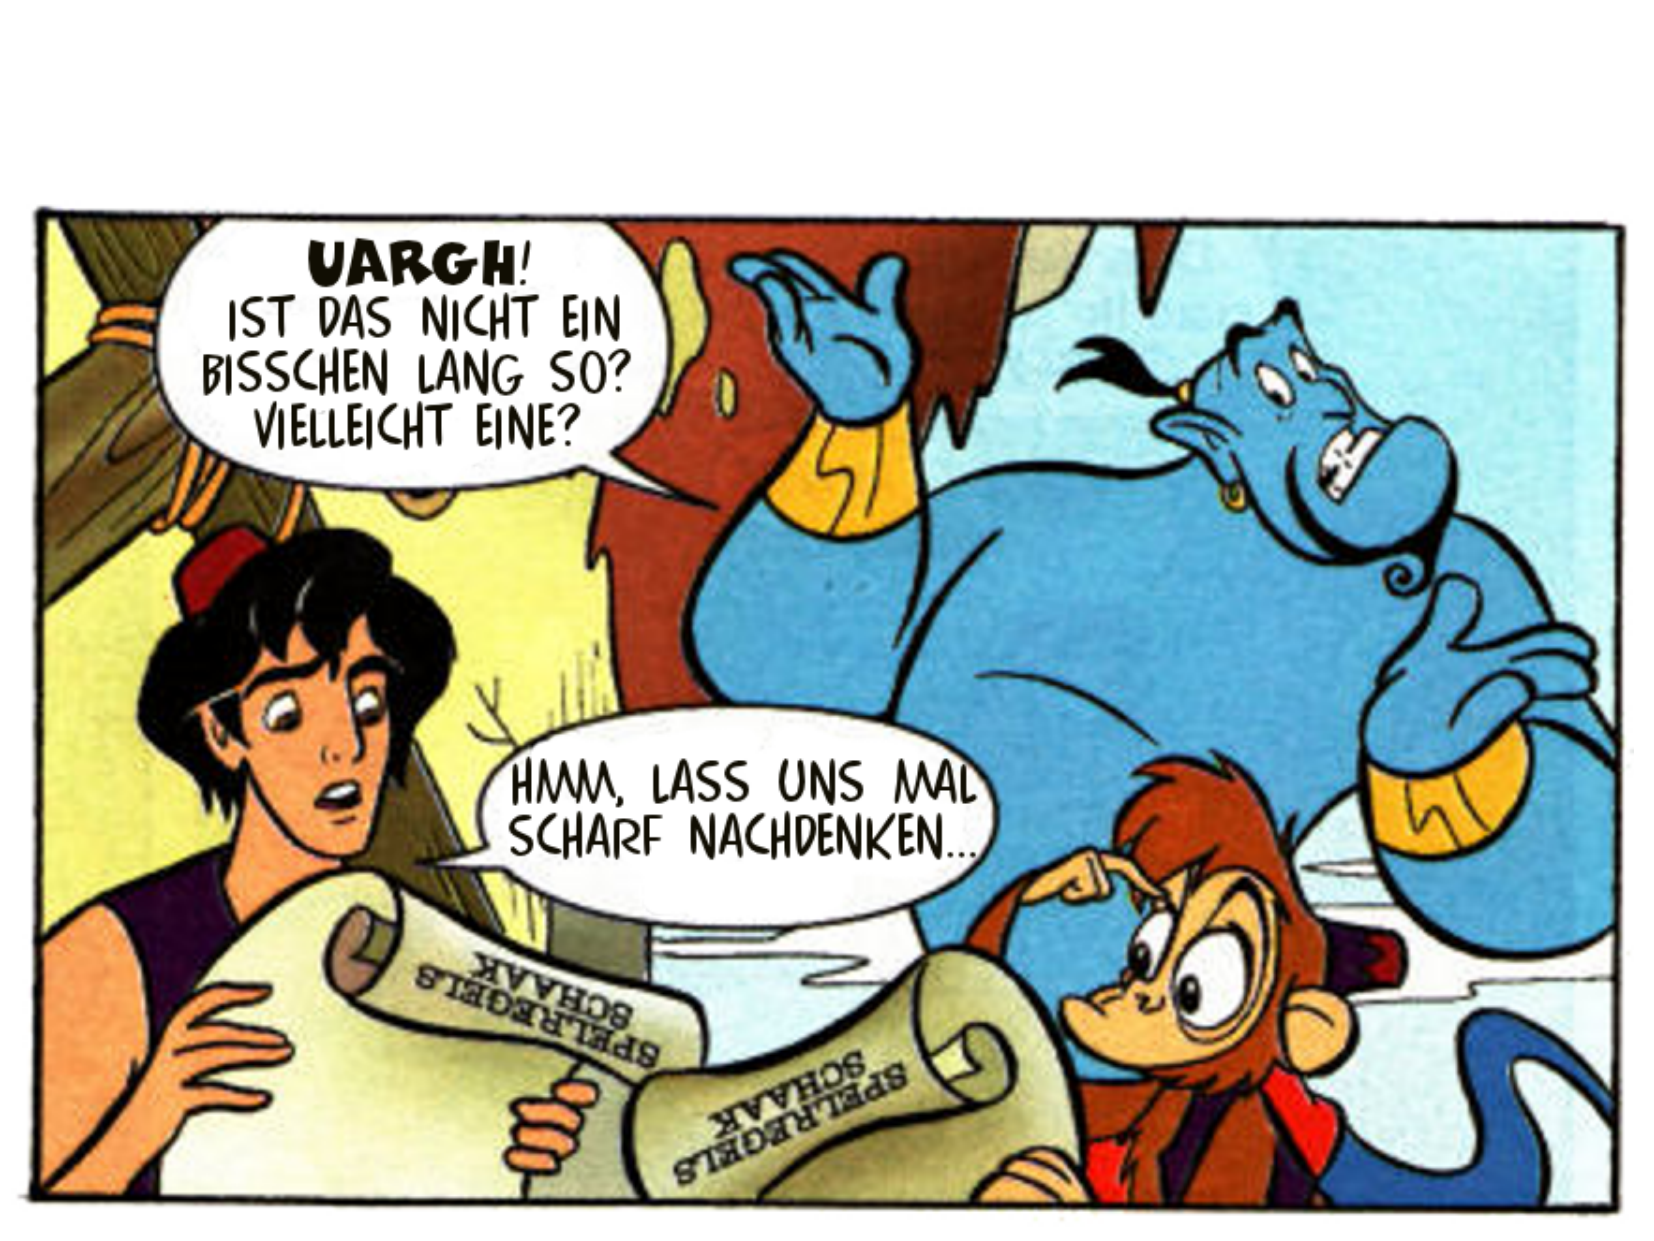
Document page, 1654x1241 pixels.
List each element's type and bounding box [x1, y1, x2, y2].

picture [7, 177, 1634, 1241]
